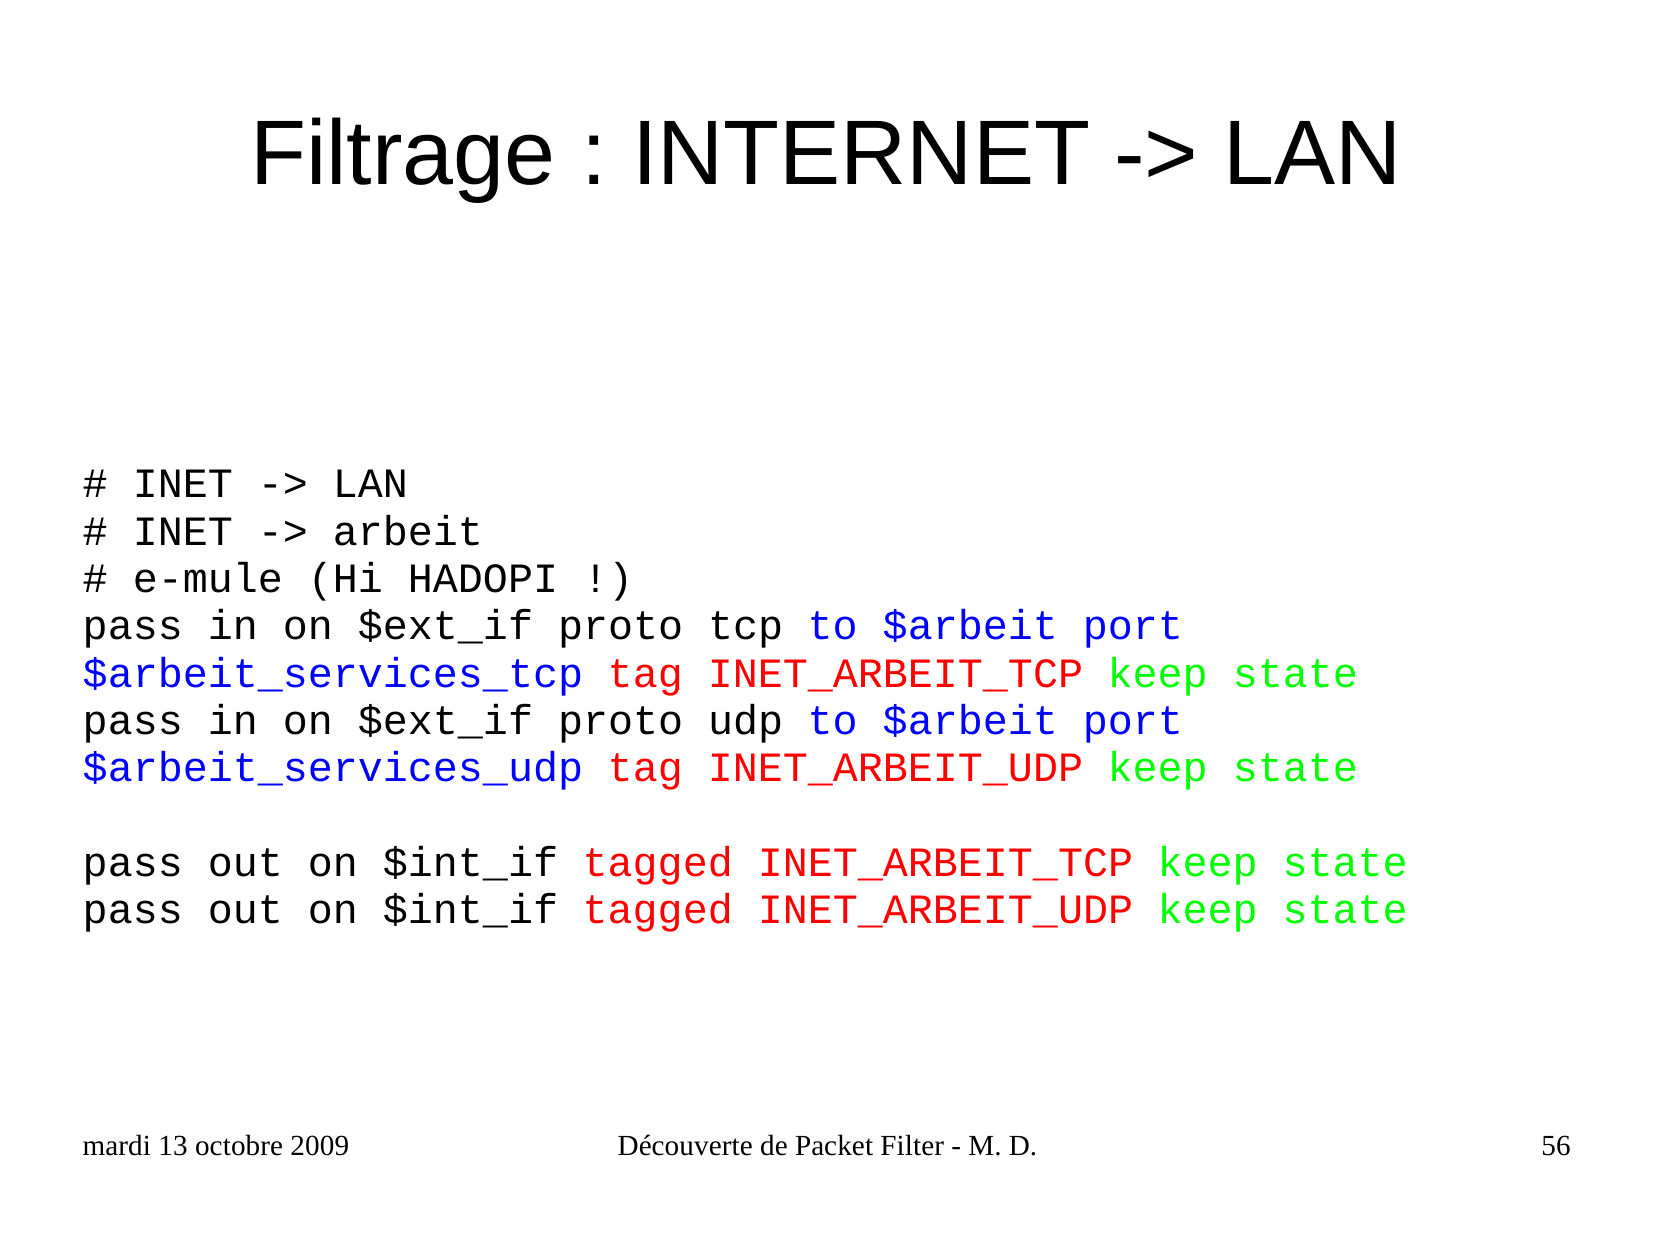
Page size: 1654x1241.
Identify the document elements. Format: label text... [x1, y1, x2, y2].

title Filtrage : INTERNET -> LAN [82, 56, 1571, 250]
subtitle # INET -> LAN # INET -> arbeit # e-mule (Hi HADOPI !) pass in on $ext_if proto tcp to $arbeit port $arbeit_services_tcp tag INET_ARBEIT_TCP keep state pass in on $ext_if proto udp to $arbeit port $arbeit_services_udp tag INET_ARBEIT_UDP keep state pass out on $int_if tagged INET_ARBEIT_TCP keep state pass out on $int_if tagged INET_ARBEIT_UDP keep state [82, 297, 1571, 1102]
